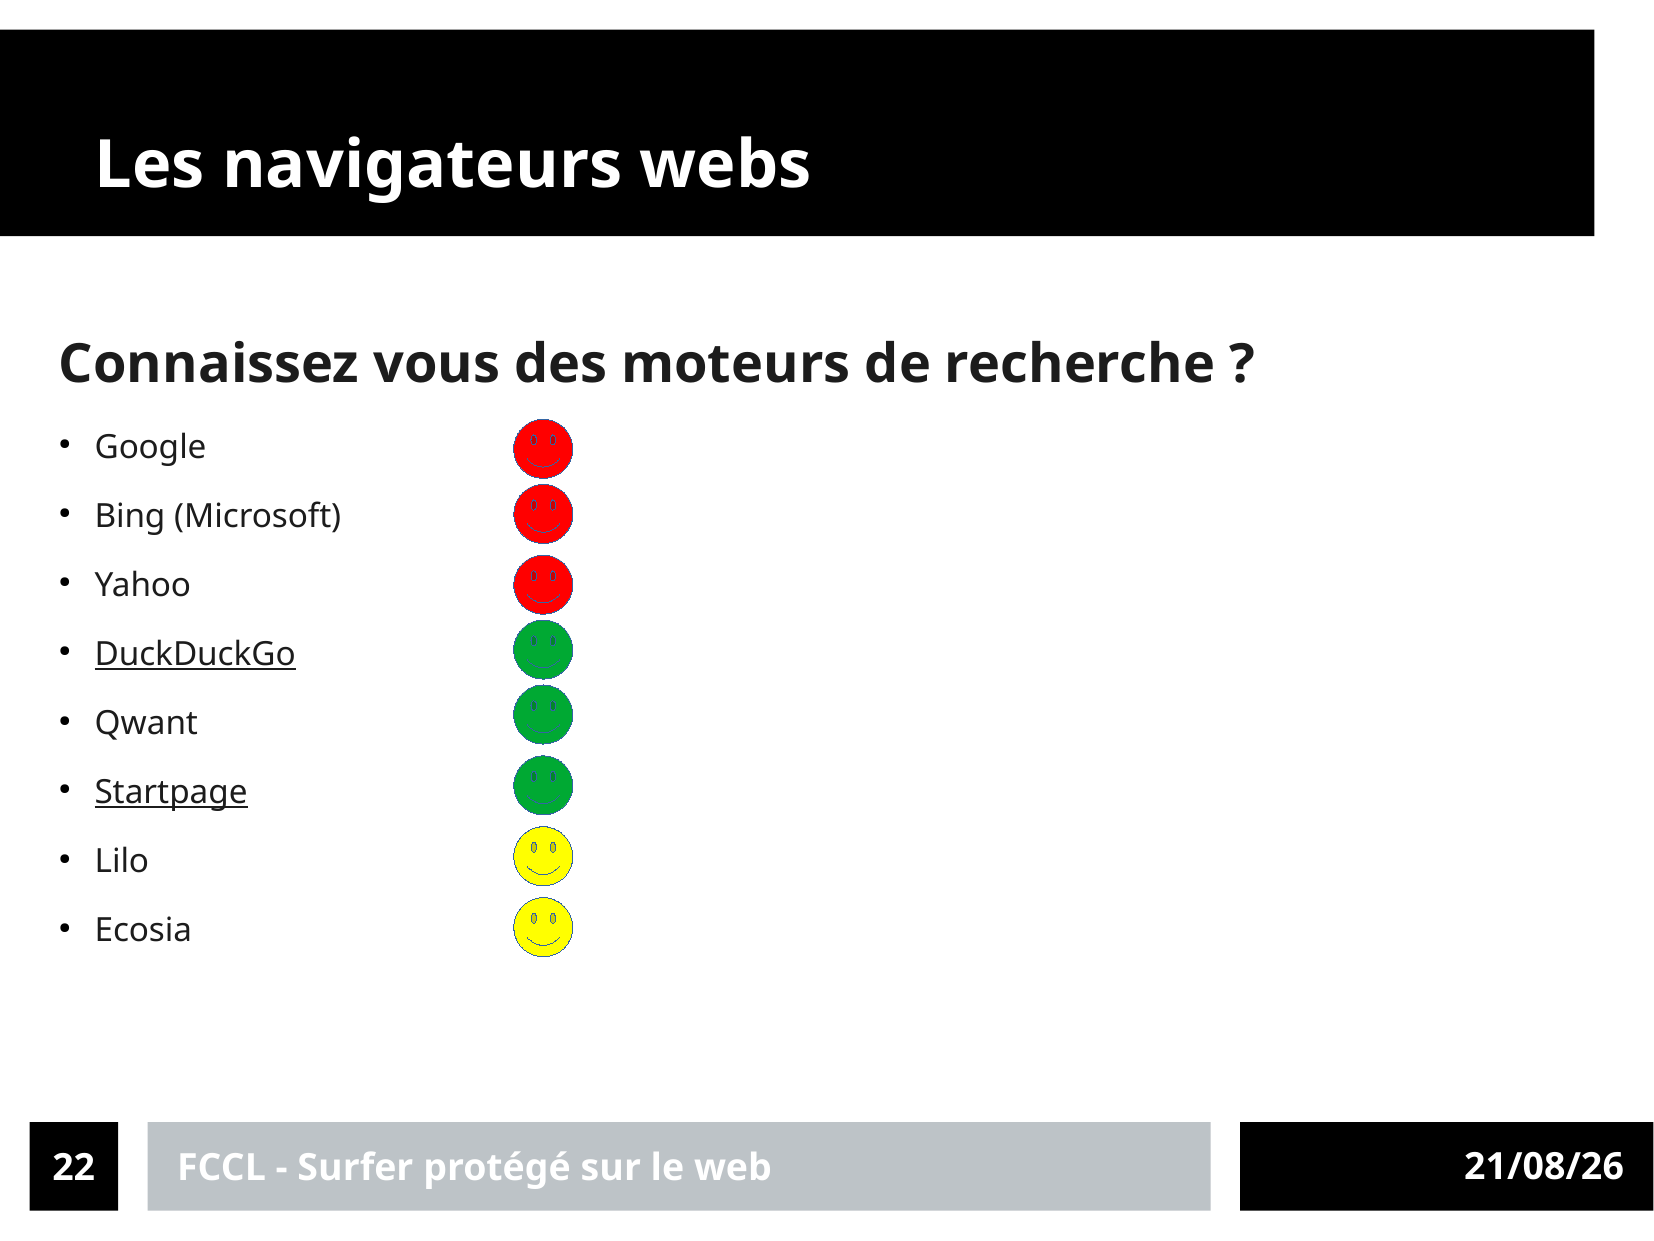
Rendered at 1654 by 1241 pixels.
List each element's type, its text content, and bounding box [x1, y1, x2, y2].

list Connaissez vous des moteurs de recherche ? Google Bing (Microsoft) Yahoo DuckDuckGo Qwant Startpage Lilo Ecosia [59, 324, 1565, 1093]
title Les navigateurs webs [59, 59, 1595, 207]
text_box [513, 897, 573, 957]
text_box [513, 484, 573, 544]
text_box [513, 419, 573, 479]
text_box [513, 555, 573, 615]
text_box [513, 620, 573, 680]
text_box [513, 755, 573, 815]
text_box [513, 826, 573, 886]
text_box [513, 684, 573, 745]
